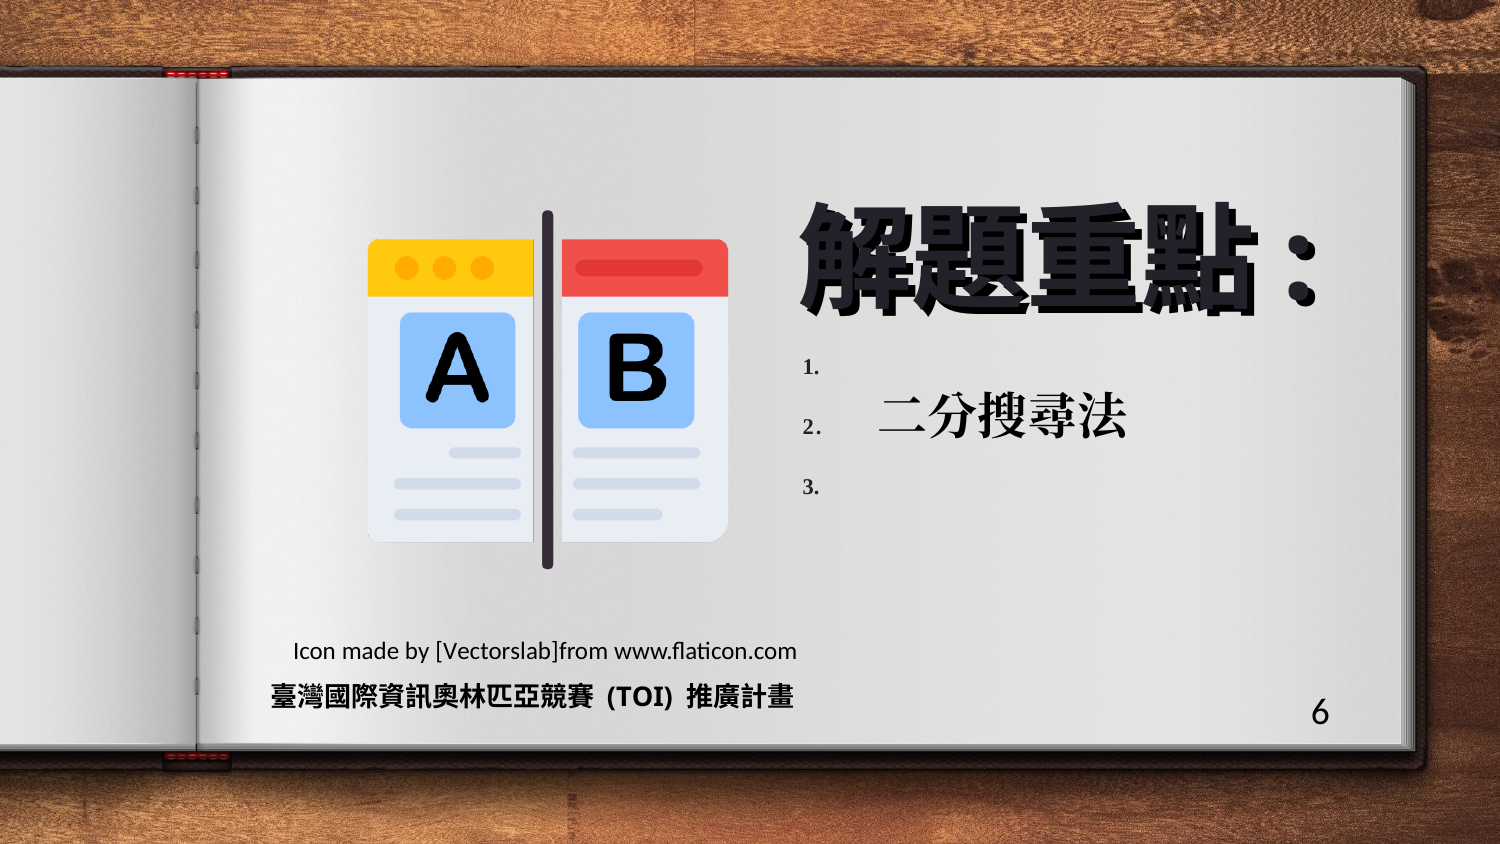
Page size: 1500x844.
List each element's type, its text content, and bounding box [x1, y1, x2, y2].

subtitle 二分搜尋法 [787, 309, 1361, 584]
title 解題重點: [782, 146, 1313, 338]
text_box [1295, 672, 1386, 737]
text_box Icon made by [Vectorslab]from www.flaticon.com [278, 627, 867, 672]
picture [353, 195, 742, 584]
